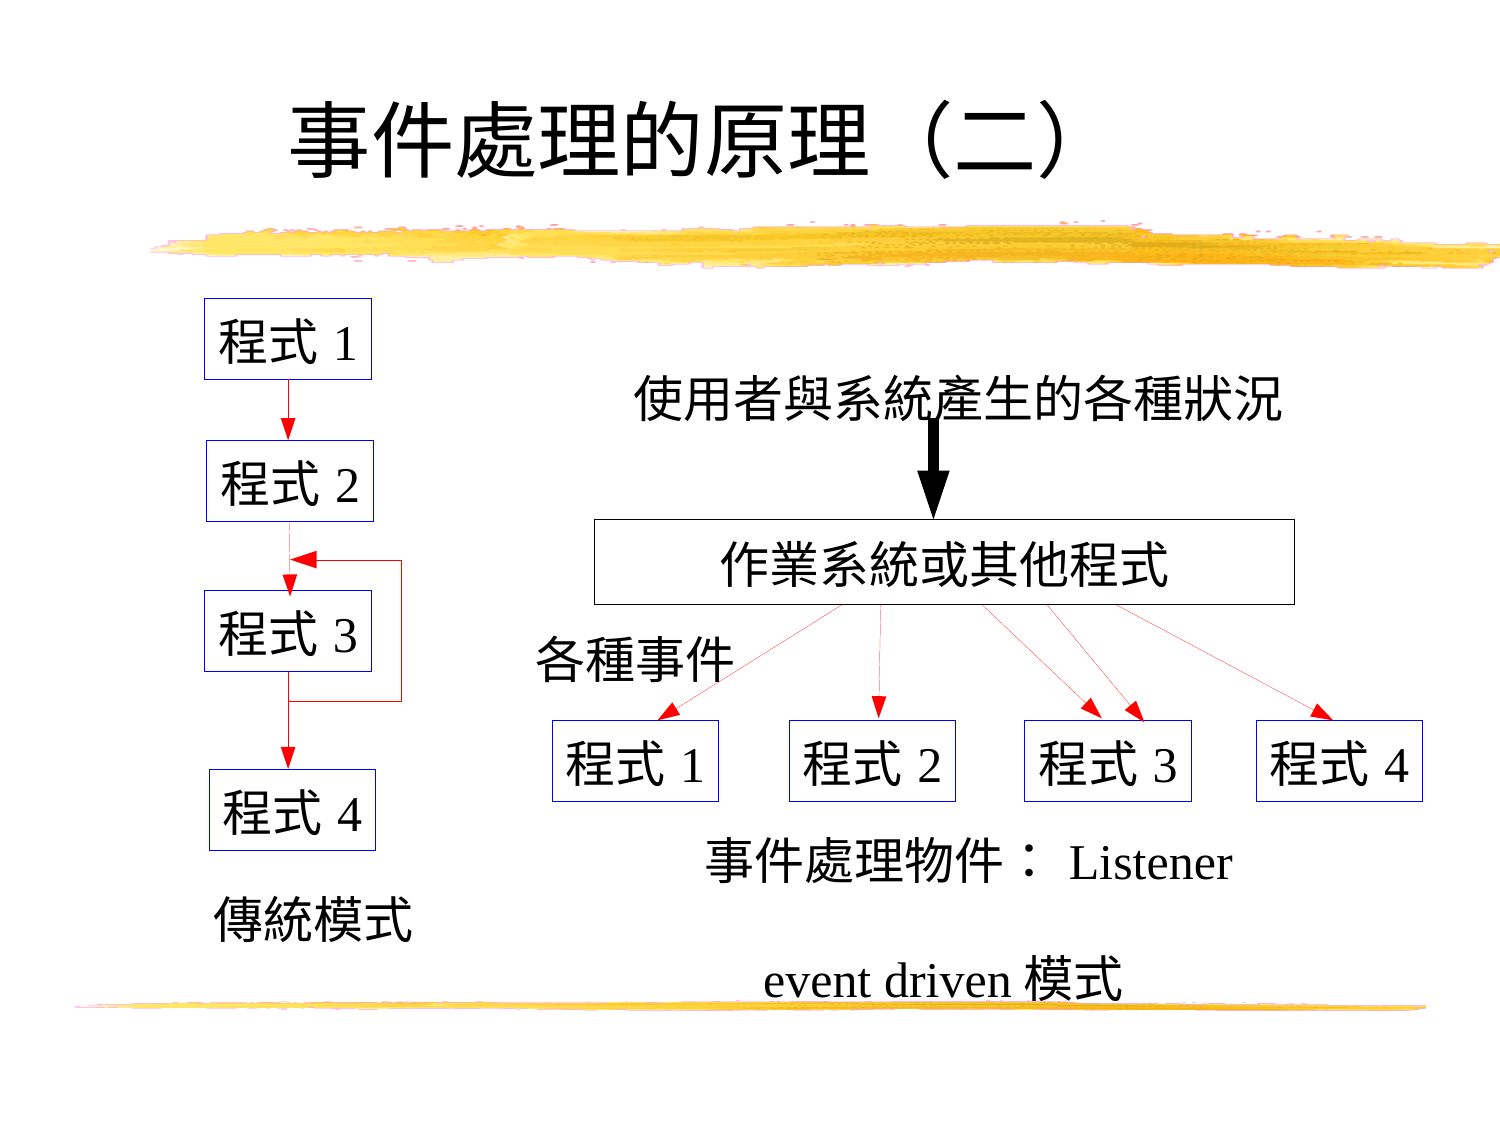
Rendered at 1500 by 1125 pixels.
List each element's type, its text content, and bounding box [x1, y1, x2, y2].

text_box 傳統模式 [213, 880, 414, 941]
title 事件處理的原理（二） [66, 35, 1342, 226]
text_box 程式4 [209, 769, 376, 851]
picture [75, 999, 1426, 1013]
text_box 程式4 [1256, 720, 1423, 802]
text_box 各種事件 [535, 620, 736, 682]
text_box 程式1 [552, 720, 719, 802]
text_box 程式3 [1024, 720, 1192, 802]
text_box 事件處理物件：Listener [704, 821, 1231, 885]
text_box 程式3 [204, 590, 372, 672]
picture [150, 215, 1500, 279]
text_box 程式1 [204, 298, 372, 380]
text_box 程式2 [206, 440, 374, 522]
text_box 程式2 [789, 720, 956, 802]
text_box event driven模式 [763, 939, 1124, 1003]
text_box 作業系統或其他程式 [594, 519, 1295, 605]
text_box 使用者與系統產生的各種狀況 [633, 359, 1284, 420]
